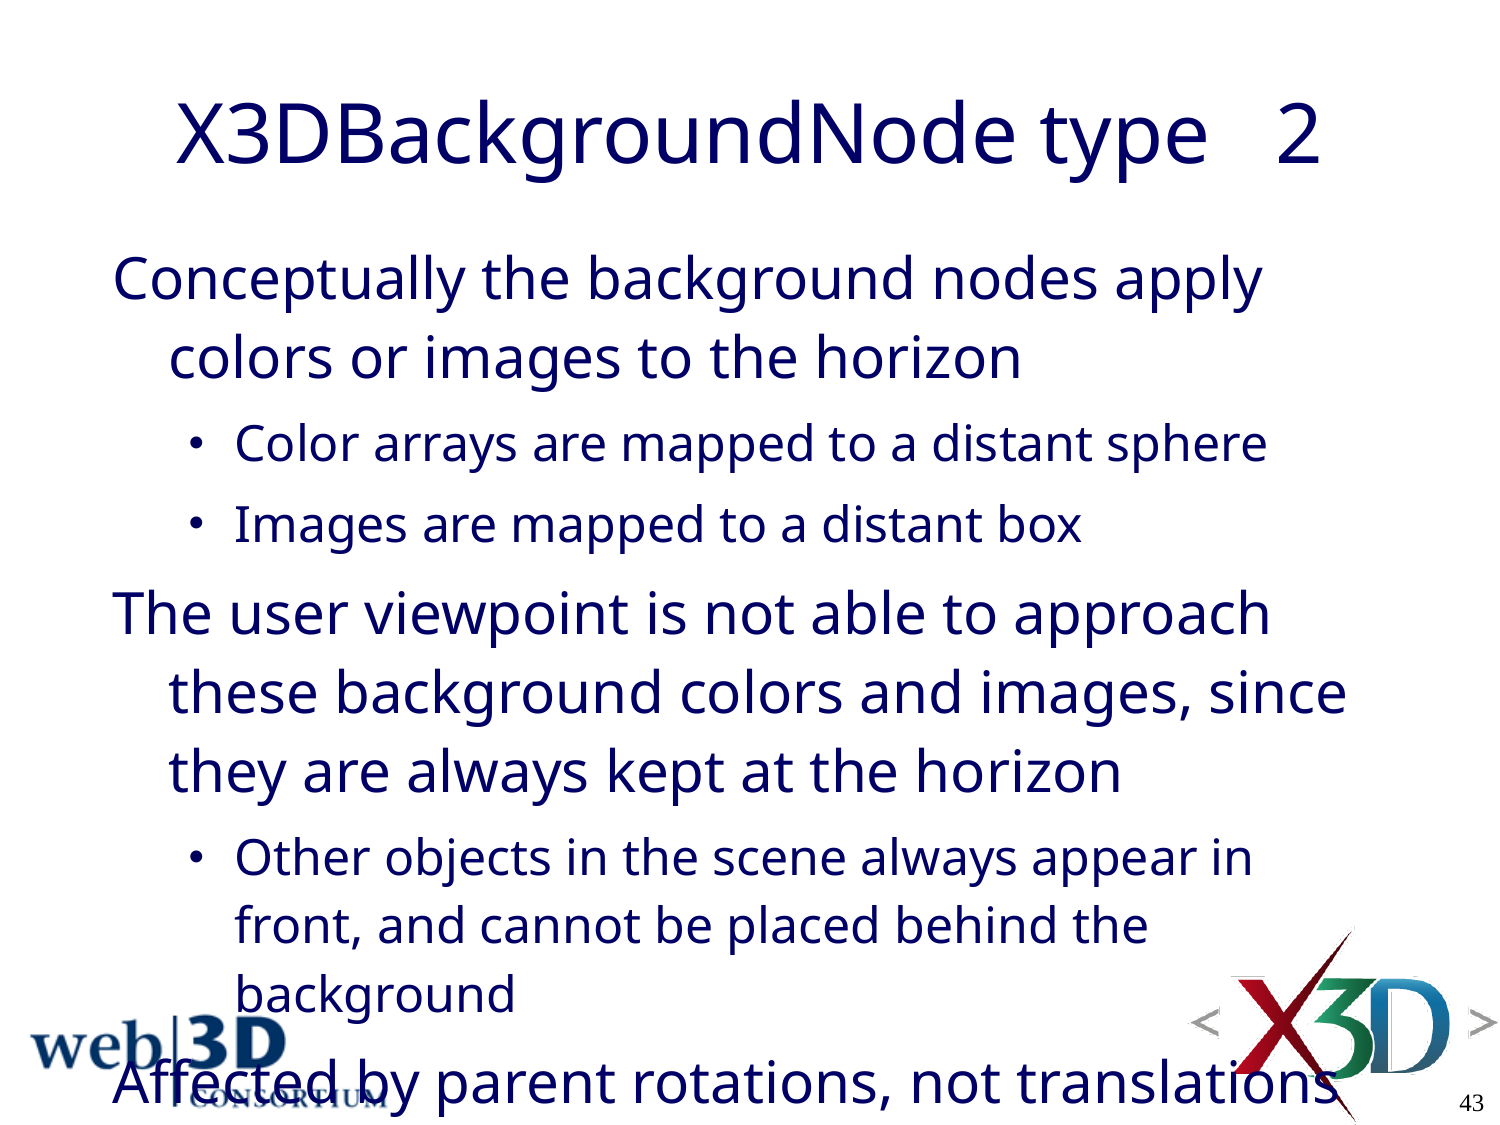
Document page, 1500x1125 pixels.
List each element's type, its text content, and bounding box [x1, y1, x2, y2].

picture [1187, 1075, 1195, 1084]
picture [1187, 1088, 1195, 1099]
picture [12, 998, 413, 1118]
picture [350, 998, 365, 1009]
picture [401, 998, 413, 1009]
picture [243, 998, 257, 1009]
list Conceptually the background nodes apply colors or images to the horizon Color arrays are mapped to a distant sphere Images are mapped to a distant box The user viewpoint is not able to approach these background colors and images, since they are always kept at the horizon Other objects in the scene always appear in front, and cannot be placed behind the background Affected by parent rotations, not translations [112, 237, 1388, 986]
title X3DBackgroundNode type 2 [112, 44, 1388, 218]
picture [1187, 926, 1500, 1125]
picture [272, 999, 285, 1009]
